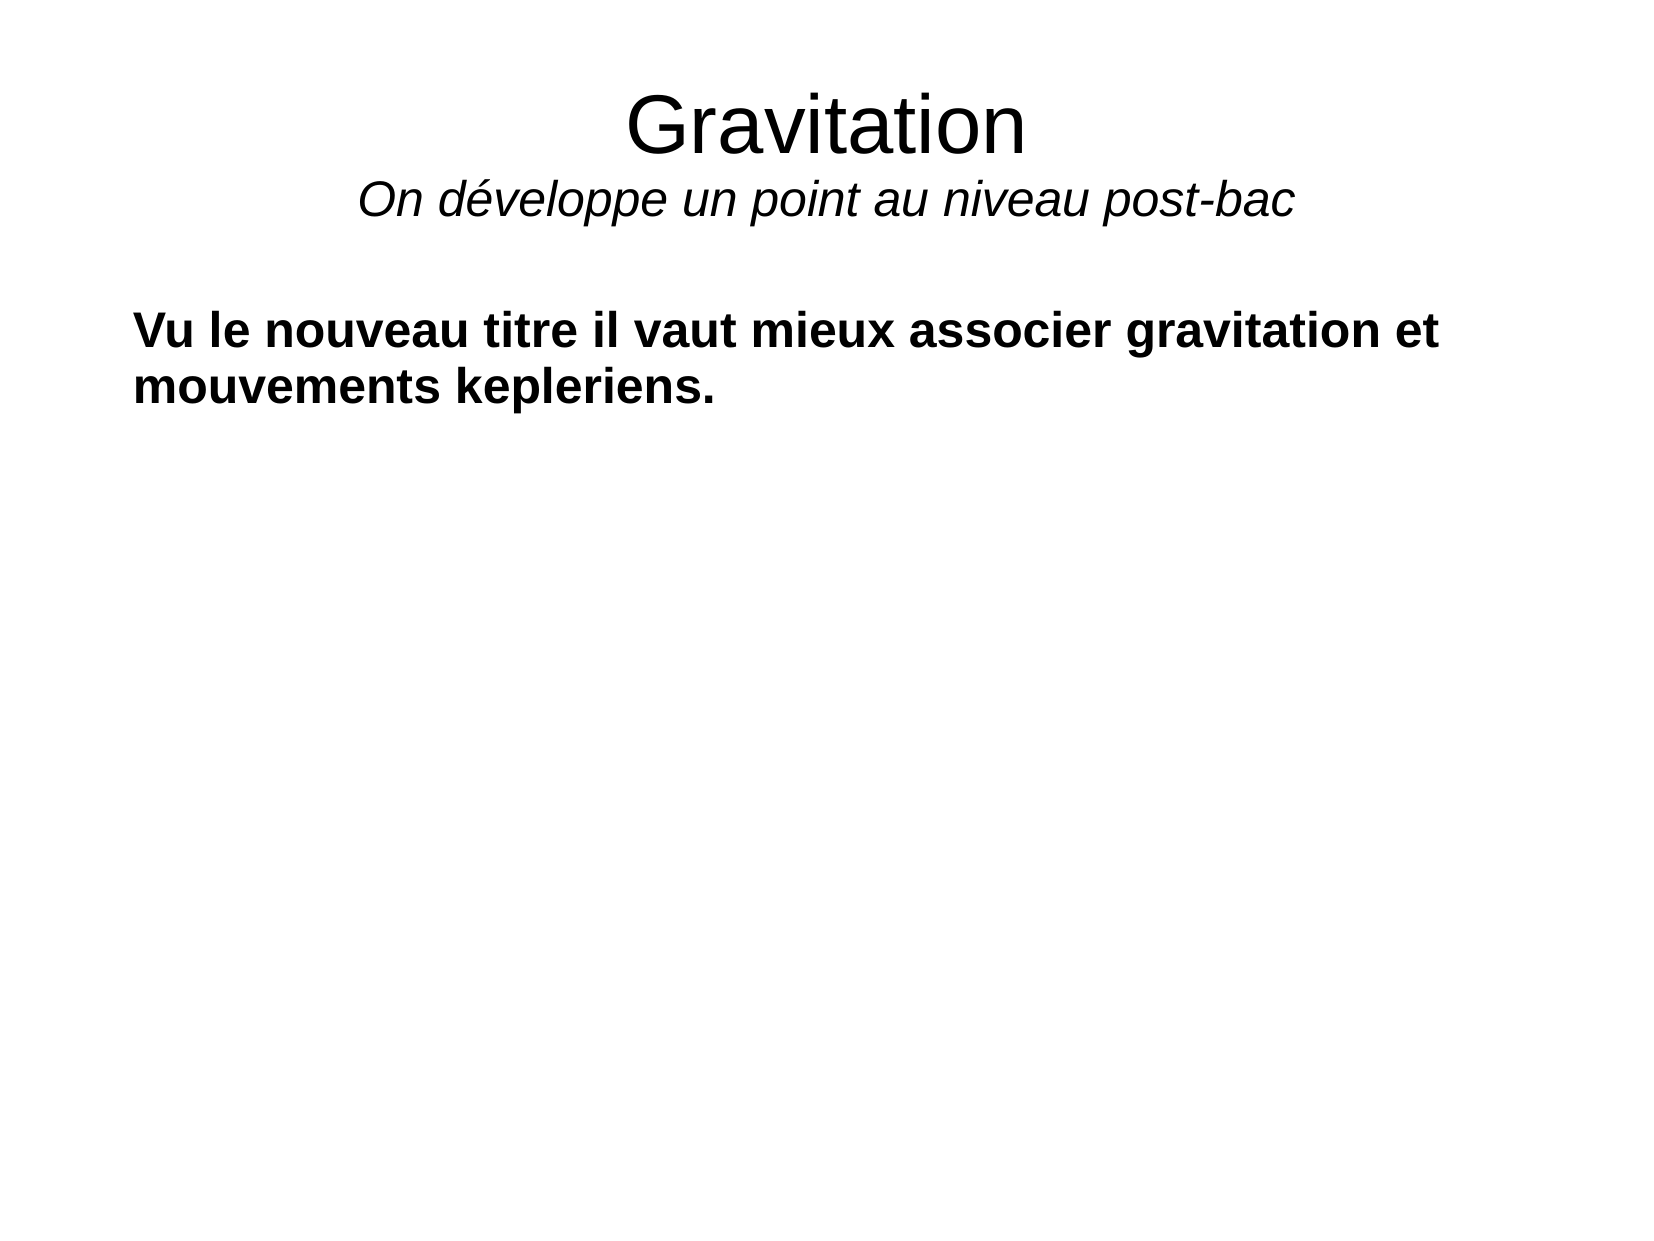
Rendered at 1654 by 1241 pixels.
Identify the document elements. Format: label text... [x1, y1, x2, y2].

text_box Vu le nouveau titre il vaut mieux associer gravitation et mouvements kepleriens. [118, 295, 1560, 478]
title Gravitation On développe un point au niveau post-bac [82, 49, 1571, 257]
